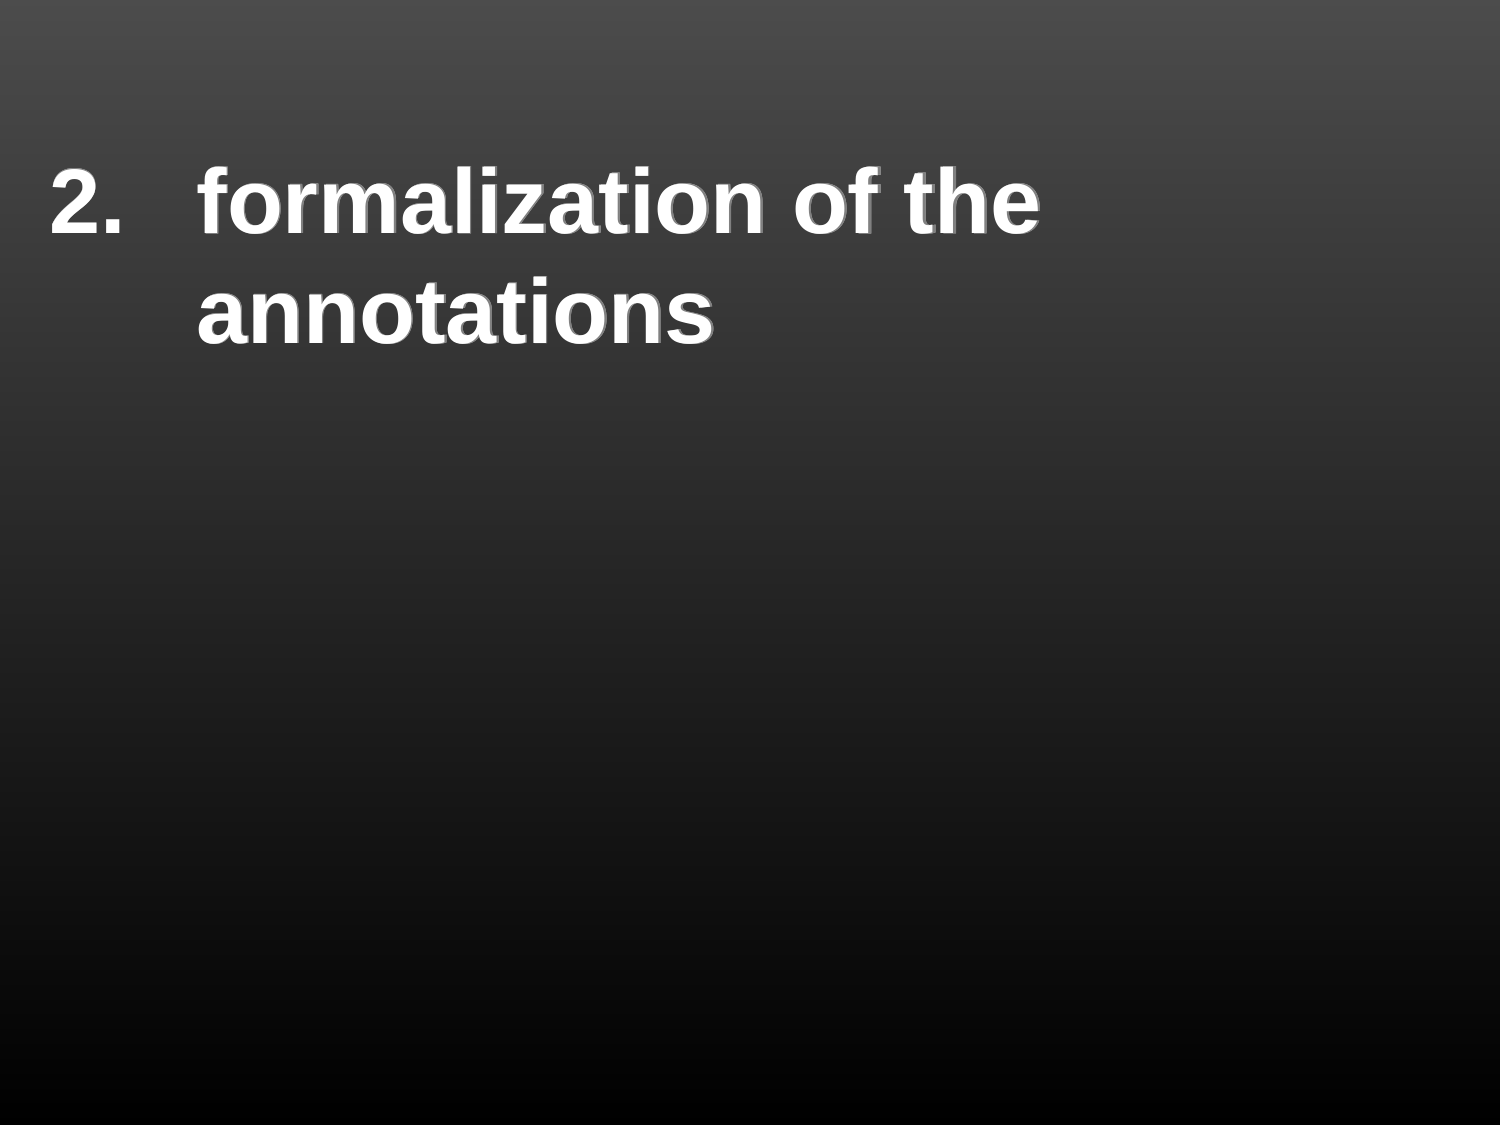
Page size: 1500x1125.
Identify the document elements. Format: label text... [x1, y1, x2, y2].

text_box 2. formalization of the annotations [34, 75, 1441, 429]
